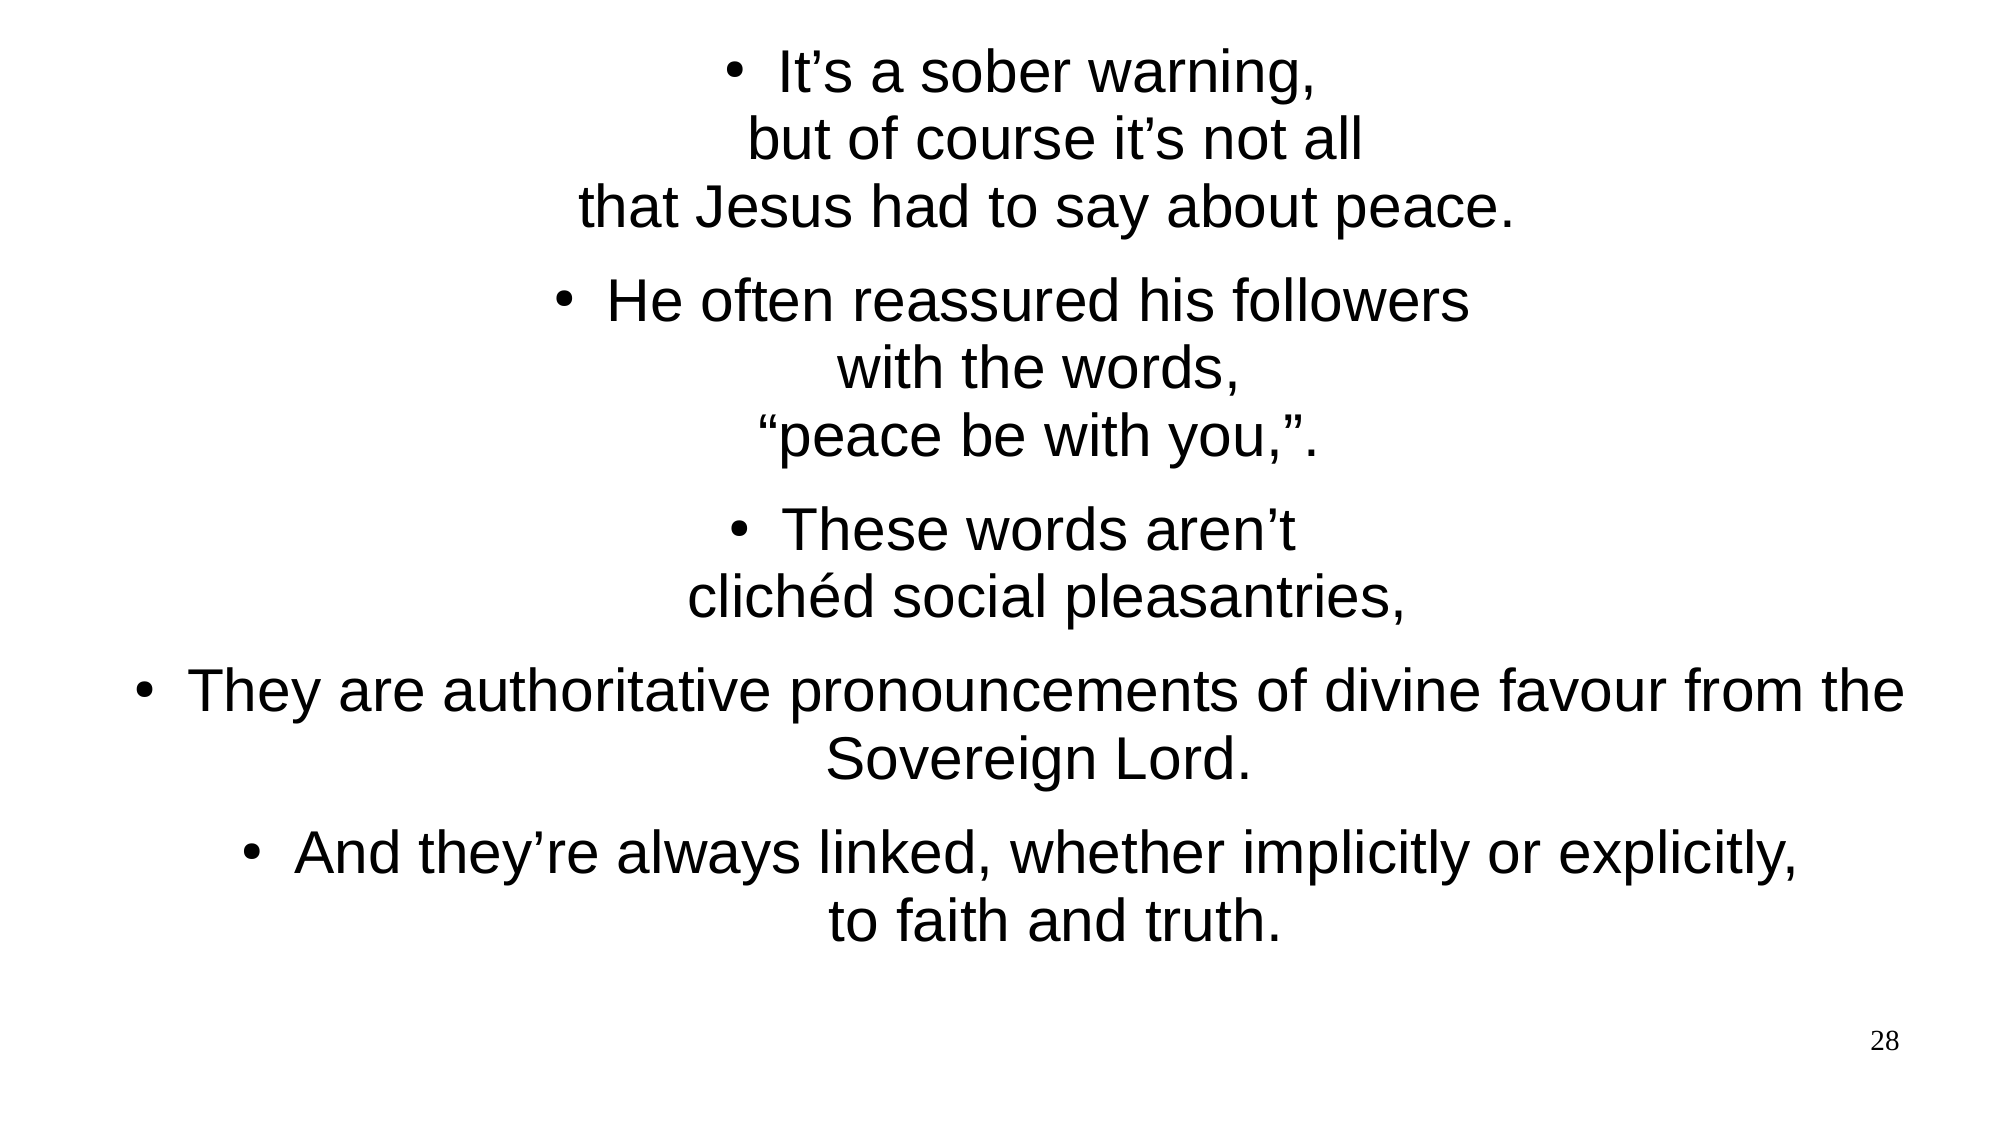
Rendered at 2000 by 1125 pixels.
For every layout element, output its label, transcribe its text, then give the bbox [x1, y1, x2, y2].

list It’s a sober warning, but of course it’s not all that Jesus had to say about peace. He often reassured his followers with the words, “peace be with you,”. These words aren’t clichéd social pleasantries, They are authoritative pronouncements of divine favour from the Sovereign Lord. And they’re always linked, whether implicitly or explicitly, to faith and truth. [37, 37, 1988, 1088]
